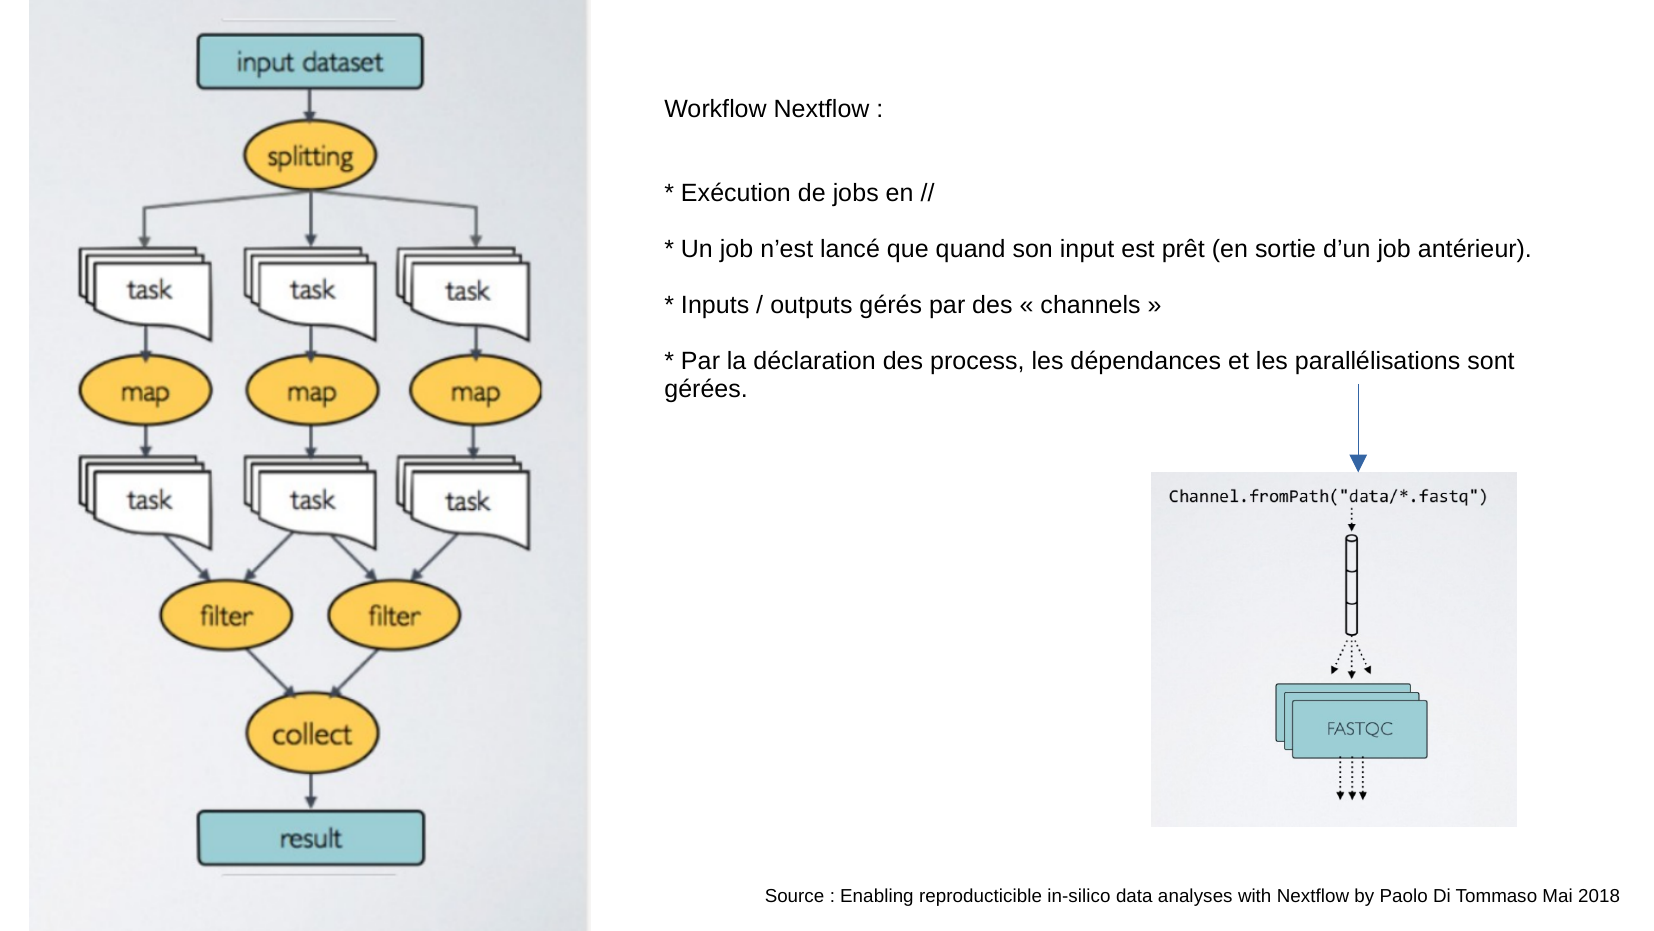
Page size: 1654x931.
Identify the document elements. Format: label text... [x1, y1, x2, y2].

text_box Workflow Nextflow : * Exécution de jobs en // * Un job n’est lancé que quand son input est prêt (en sortie d’un job antérieur). * Inputs / outputs gérés par des « channels » * Par la déclaration des process, les dépendances et les parallélisations sont gérées. [649, 87, 1595, 709]
text_box Source : Enabling reproducticible in-silico data analyses with Nextflow by Paolo Di Tommaso Mai 2018 [750, 878, 1635, 915]
picture [29, 0, 591, 931]
picture [1151, 472, 1517, 827]
